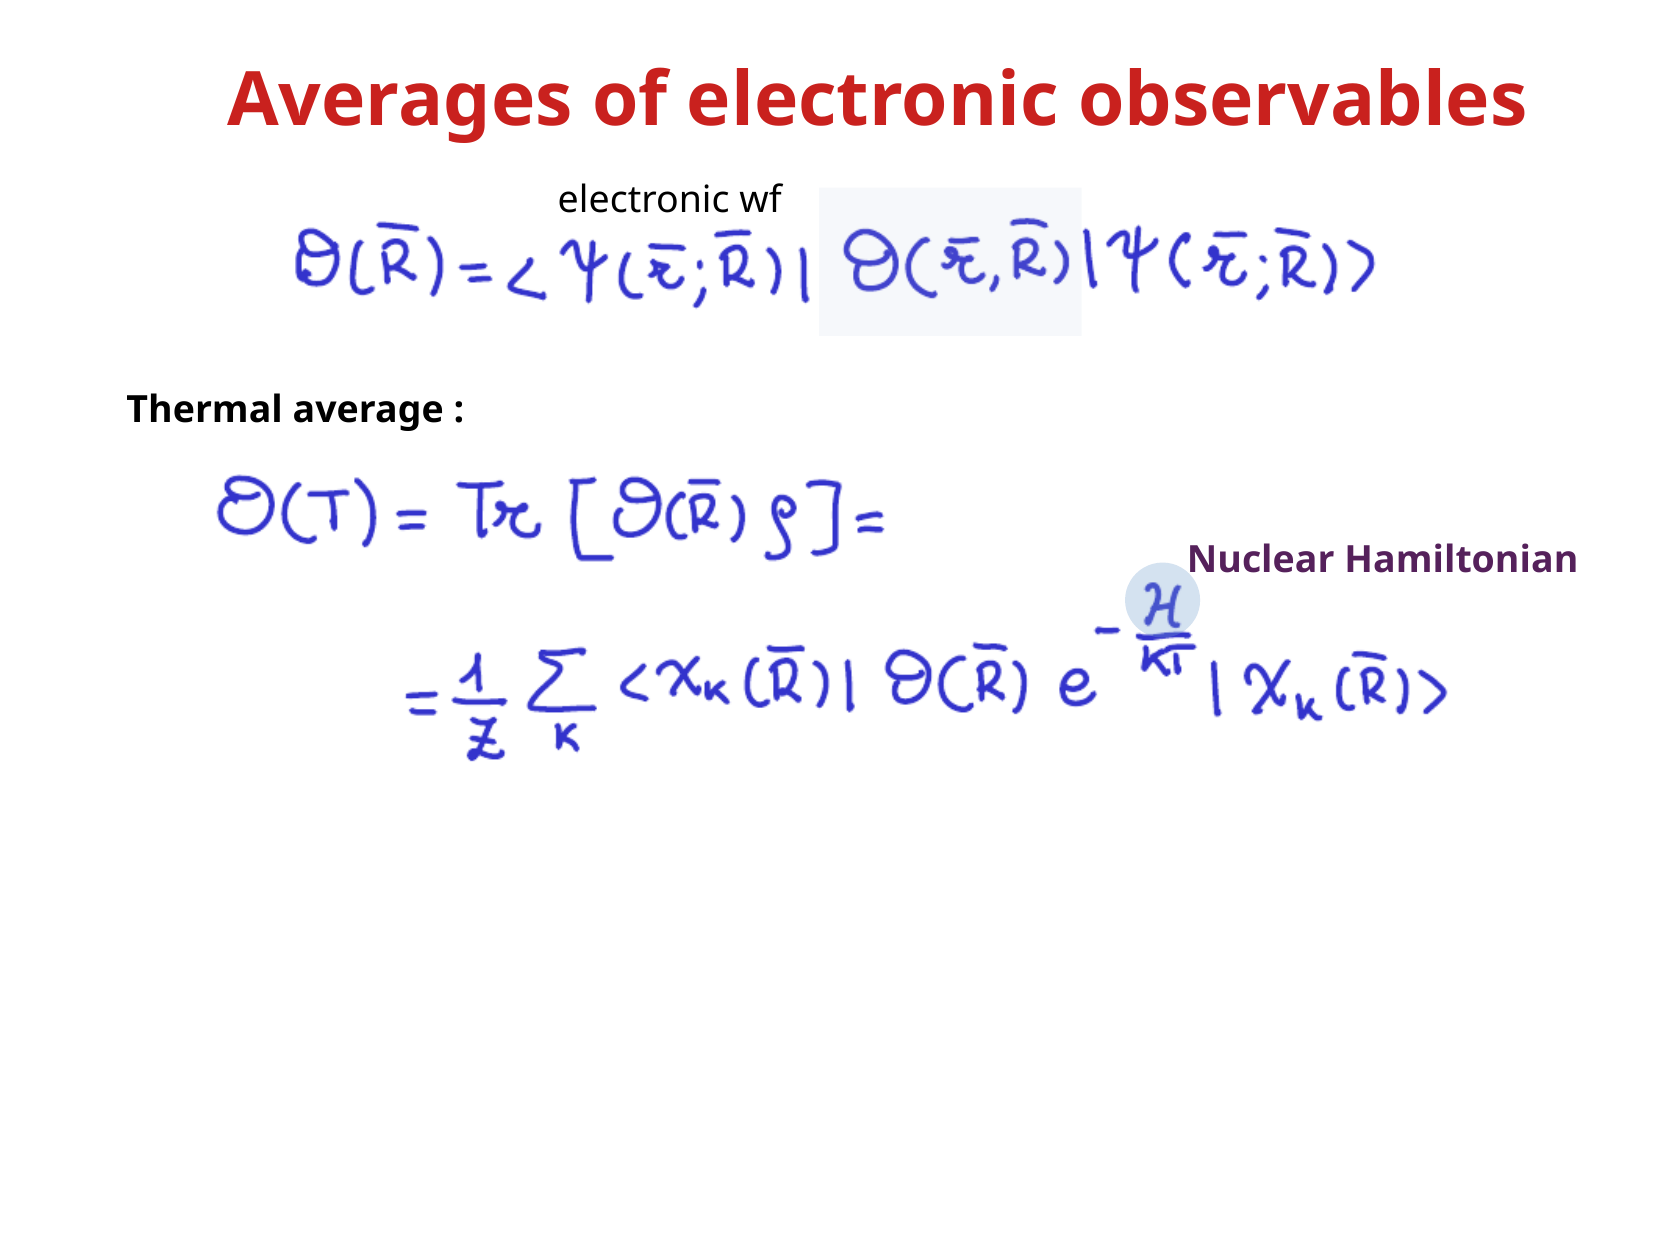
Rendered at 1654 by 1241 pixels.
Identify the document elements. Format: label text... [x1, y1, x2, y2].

text_box [1125, 562, 1201, 638]
text_box [819, 187, 1082, 336]
text_box Nuclear Hamiltonian [1172, 524, 1584, 591]
picture [1082, 187, 1399, 336]
text_box electronic wf [542, 165, 775, 231]
picture [200, 451, 1463, 780]
text_box Thermal average : [111, 375, 438, 441]
text_box Averages of electronic observables [212, 37, 1442, 151]
picture [255, 187, 819, 336]
